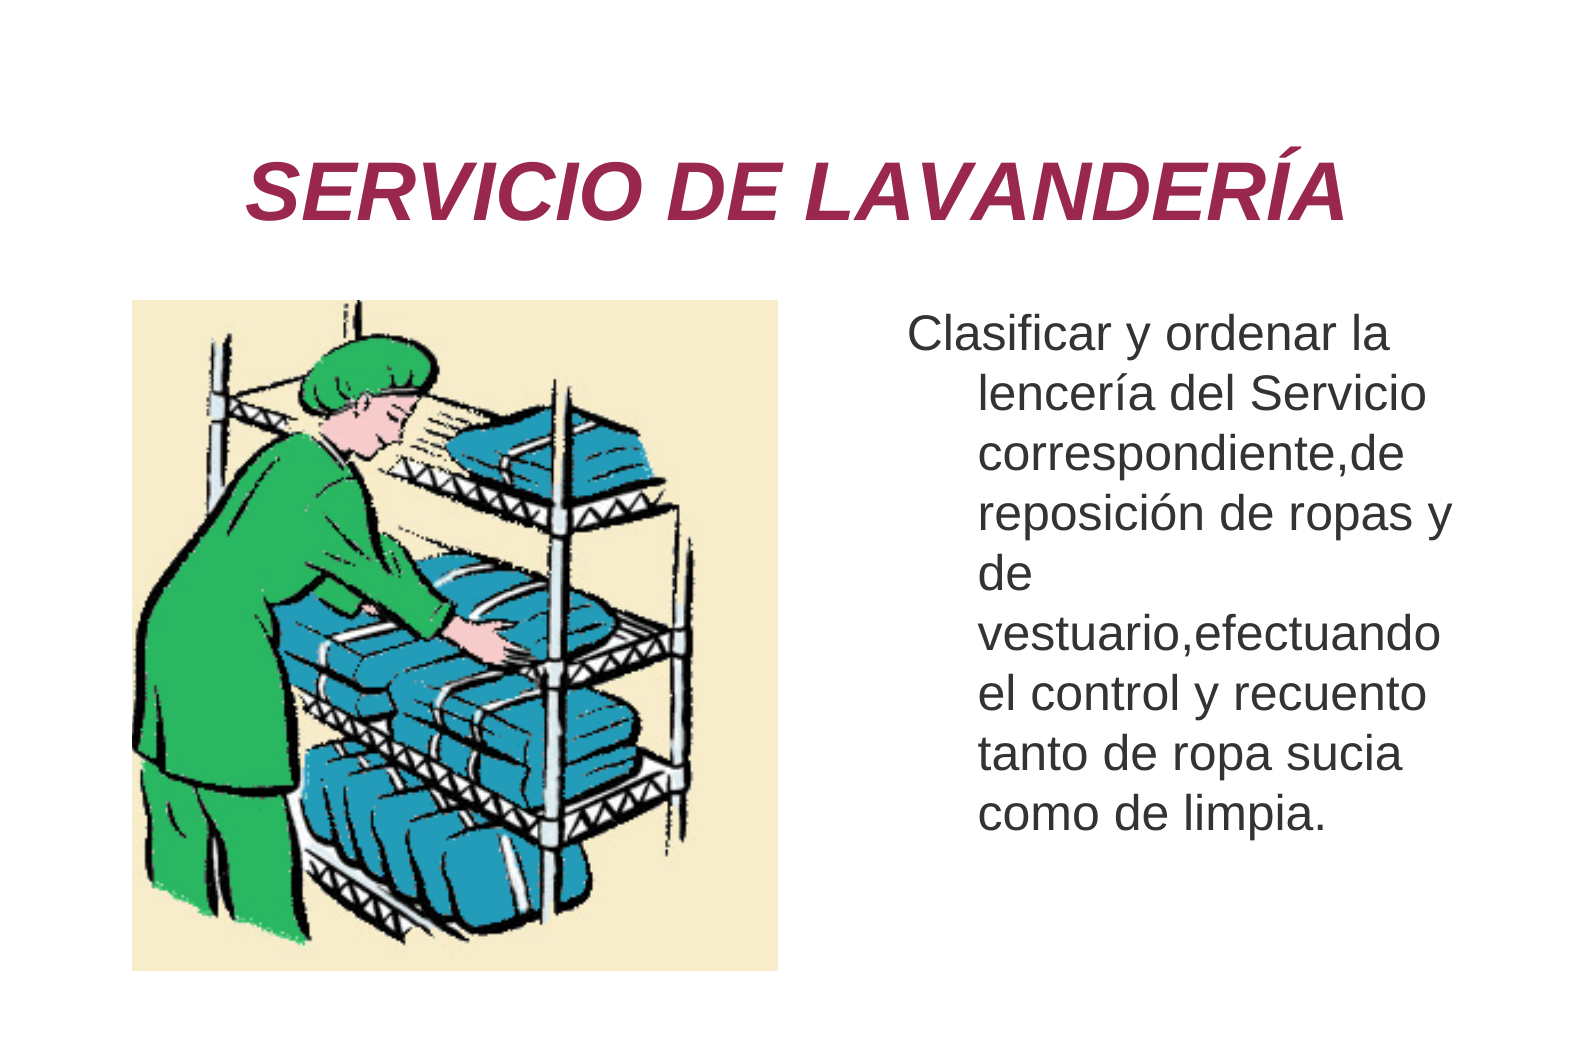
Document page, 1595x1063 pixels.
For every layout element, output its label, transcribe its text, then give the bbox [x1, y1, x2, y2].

title SERVICIO DE LAVANDERÍA [117, 105, 1479, 269]
picture [132, 300, 778, 971]
list Clasificar y ordenar la lencería del Servicio correspondiente,de reposición de ropas y de vestuario,efectuando el control y recuento tanto de ropa sucia como de limpia. [812, 300, 1463, 974]
